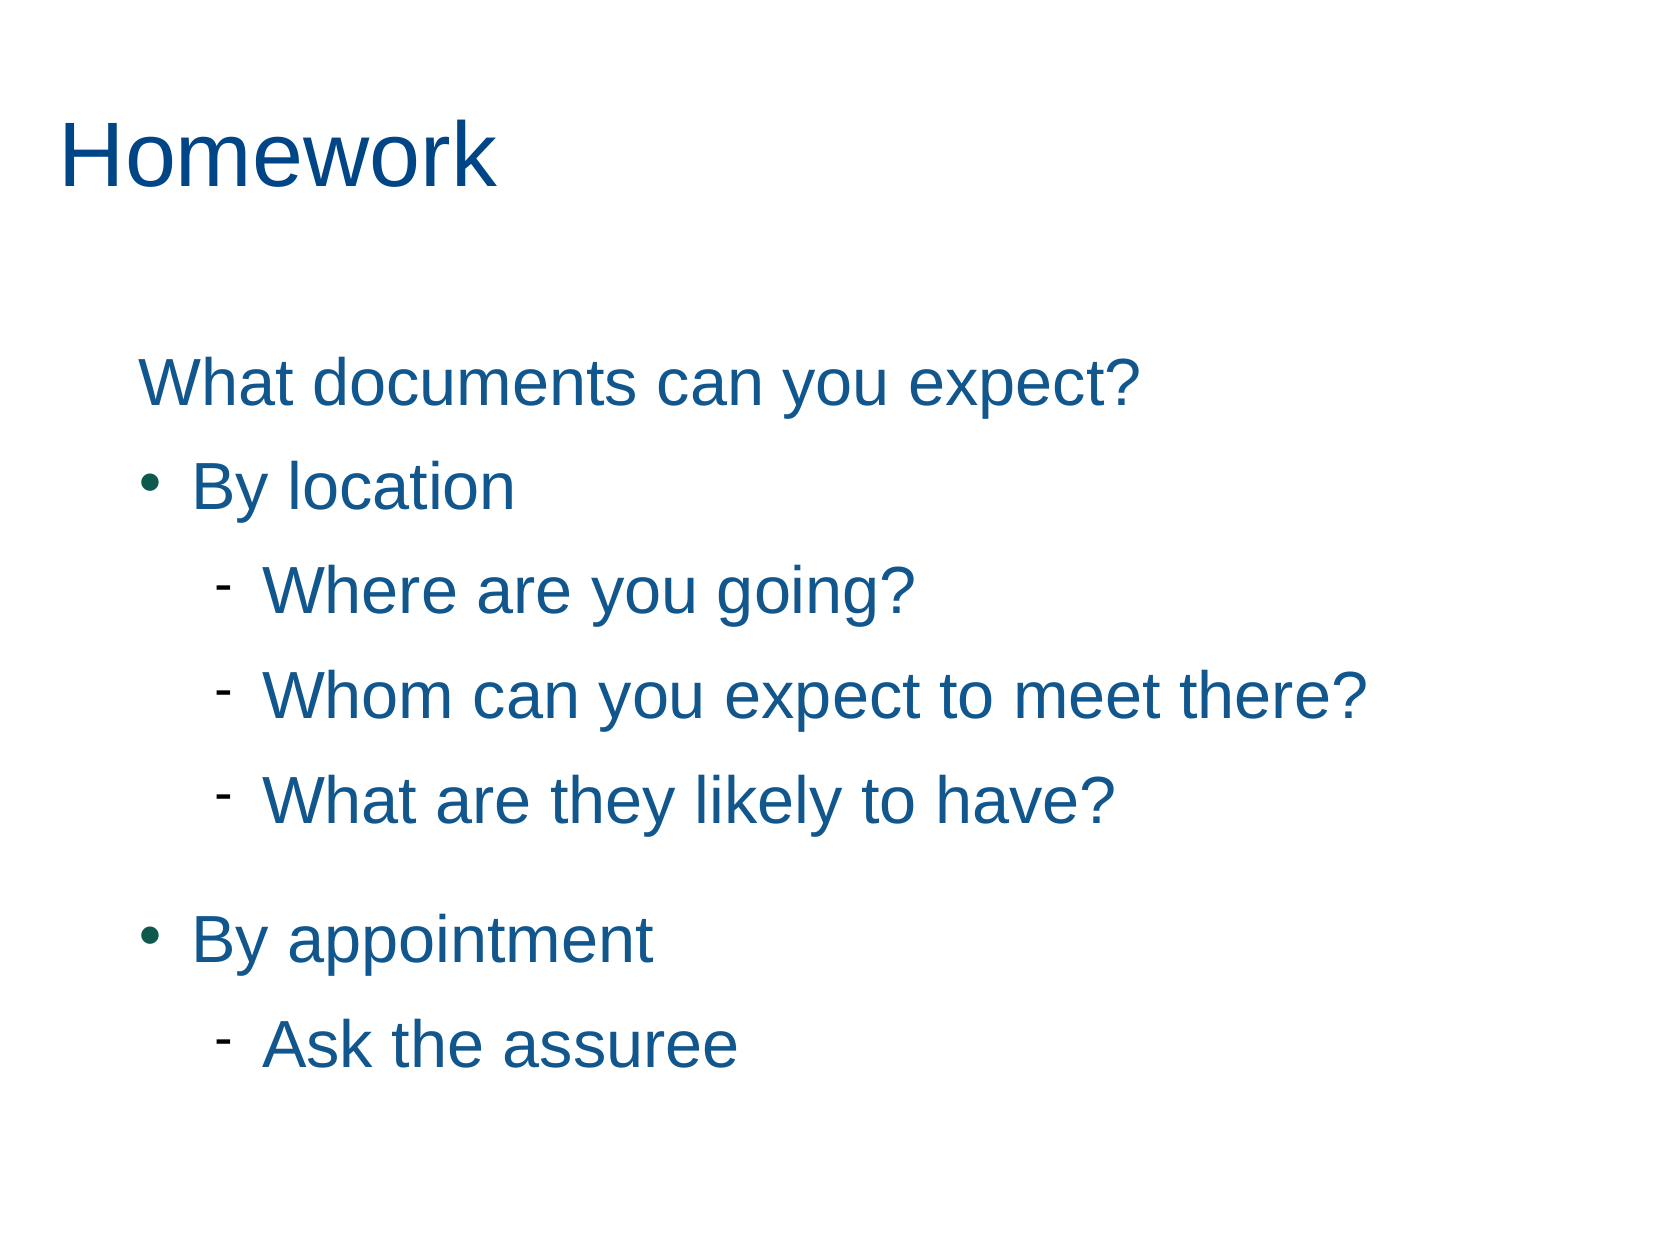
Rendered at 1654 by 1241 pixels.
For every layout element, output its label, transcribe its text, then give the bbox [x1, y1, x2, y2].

list What documents can you expect? By location Where are you going? Whom can you expect to meet there? What are they likely to have? By appointment Ask the assuree [121, 344, 1533, 1131]
title Homework [59, 48, 706, 207]
